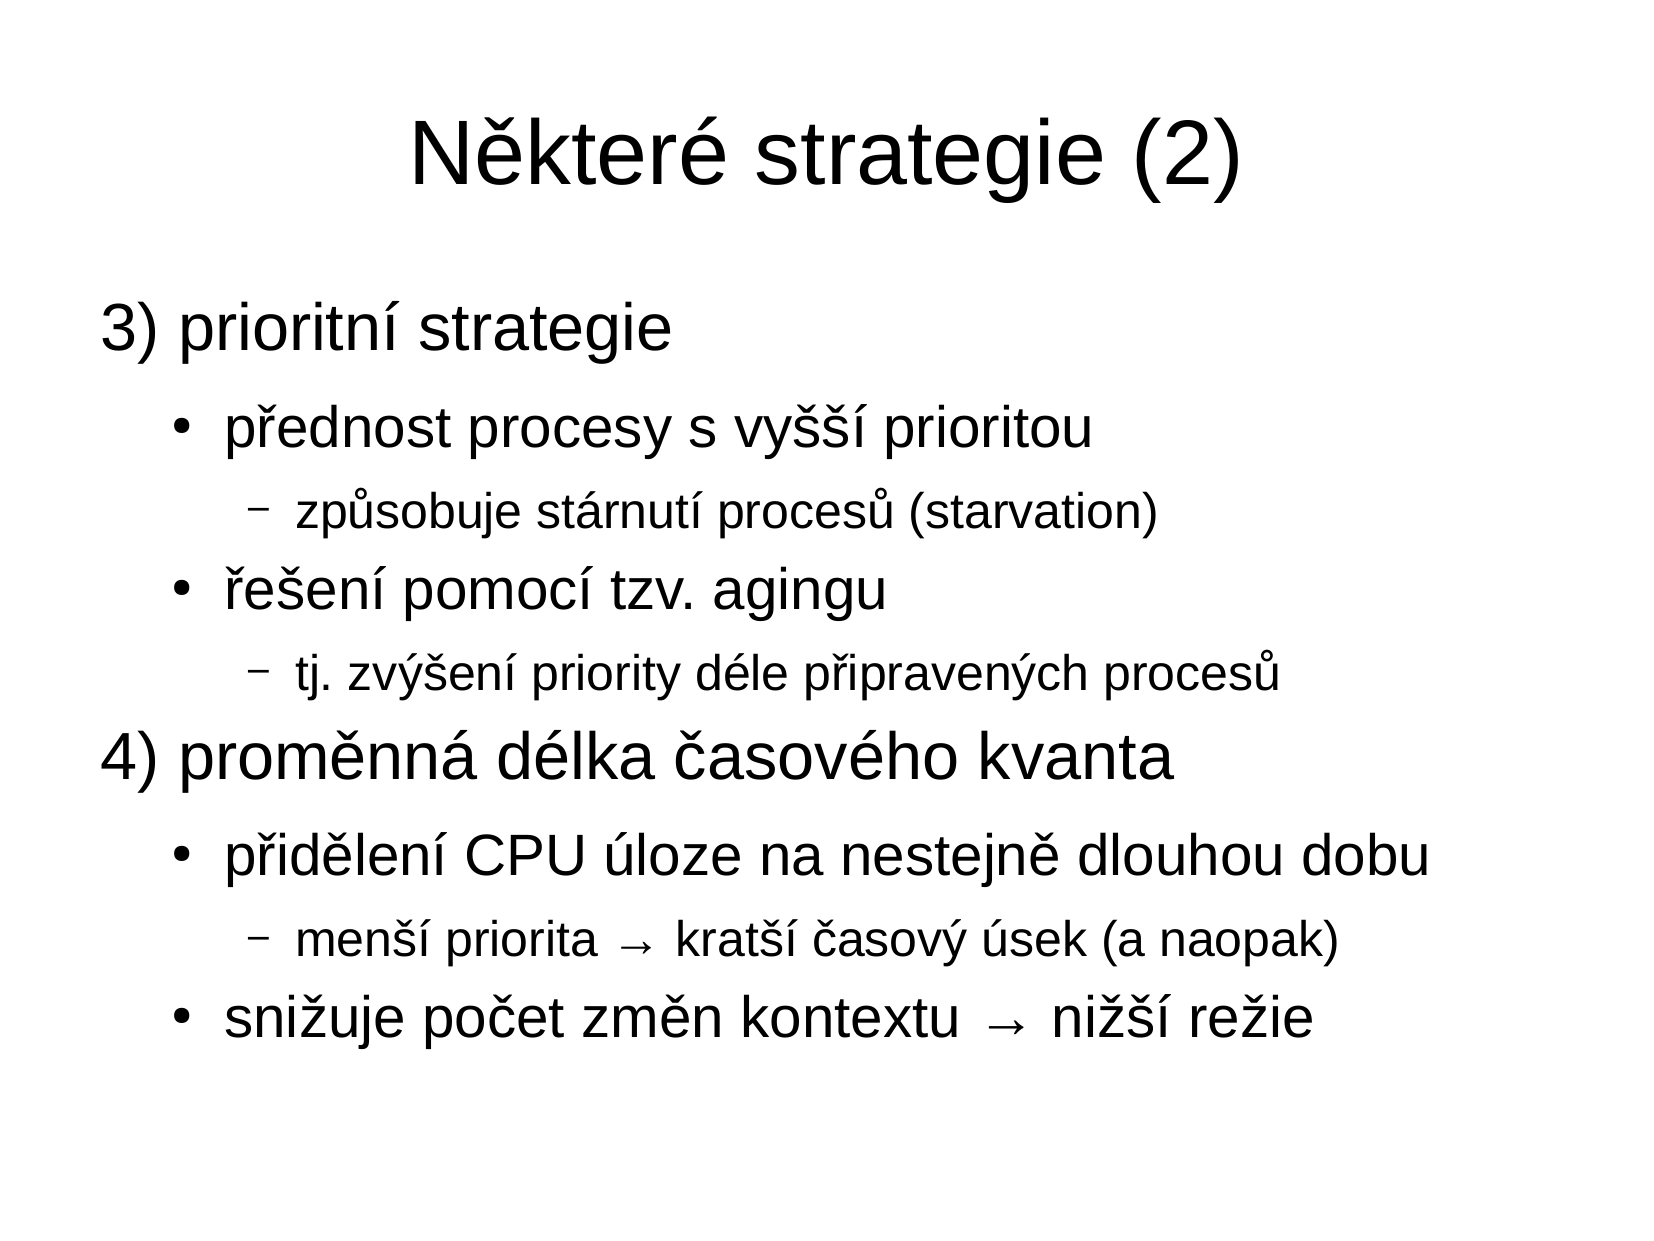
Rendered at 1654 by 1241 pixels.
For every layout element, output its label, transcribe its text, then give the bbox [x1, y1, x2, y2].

list prioritní strategie přednost procesy s vyšší prioritou způsobuje stárnutí procesů (starvation) řešení pomocí tzv. agingu tj. zvýšení priority déle připravených procesů proměnná délka časového kvanta přidělení CPU úloze na nestejně dlouhou dobu menší priorita → kratší časový úsek (a naopak) snižuje počet změn kontextu → nižší režie [82, 290, 1571, 1109]
title Některé strategie (2) [82, 49, 1571, 257]
